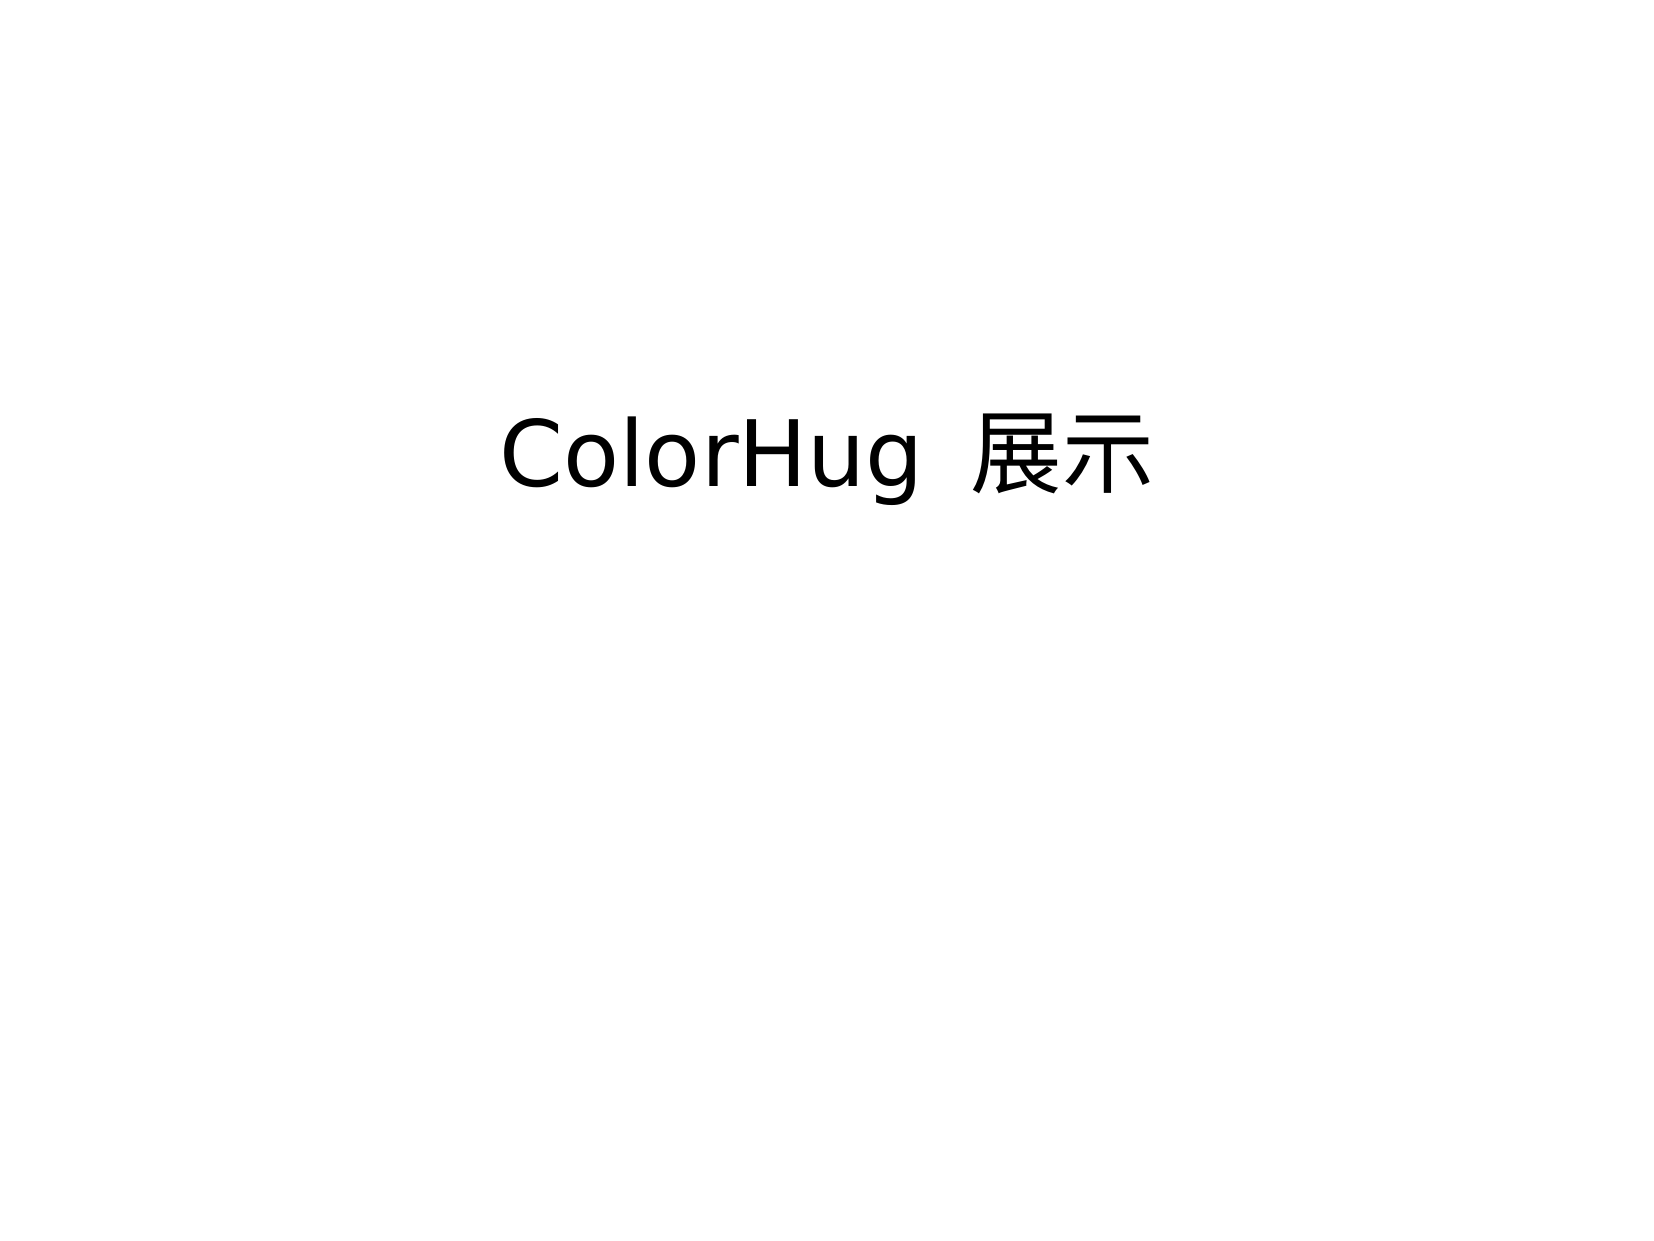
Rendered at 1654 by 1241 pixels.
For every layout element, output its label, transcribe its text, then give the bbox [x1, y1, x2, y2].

title ColorHug 展示 [82, 342, 1571, 550]
